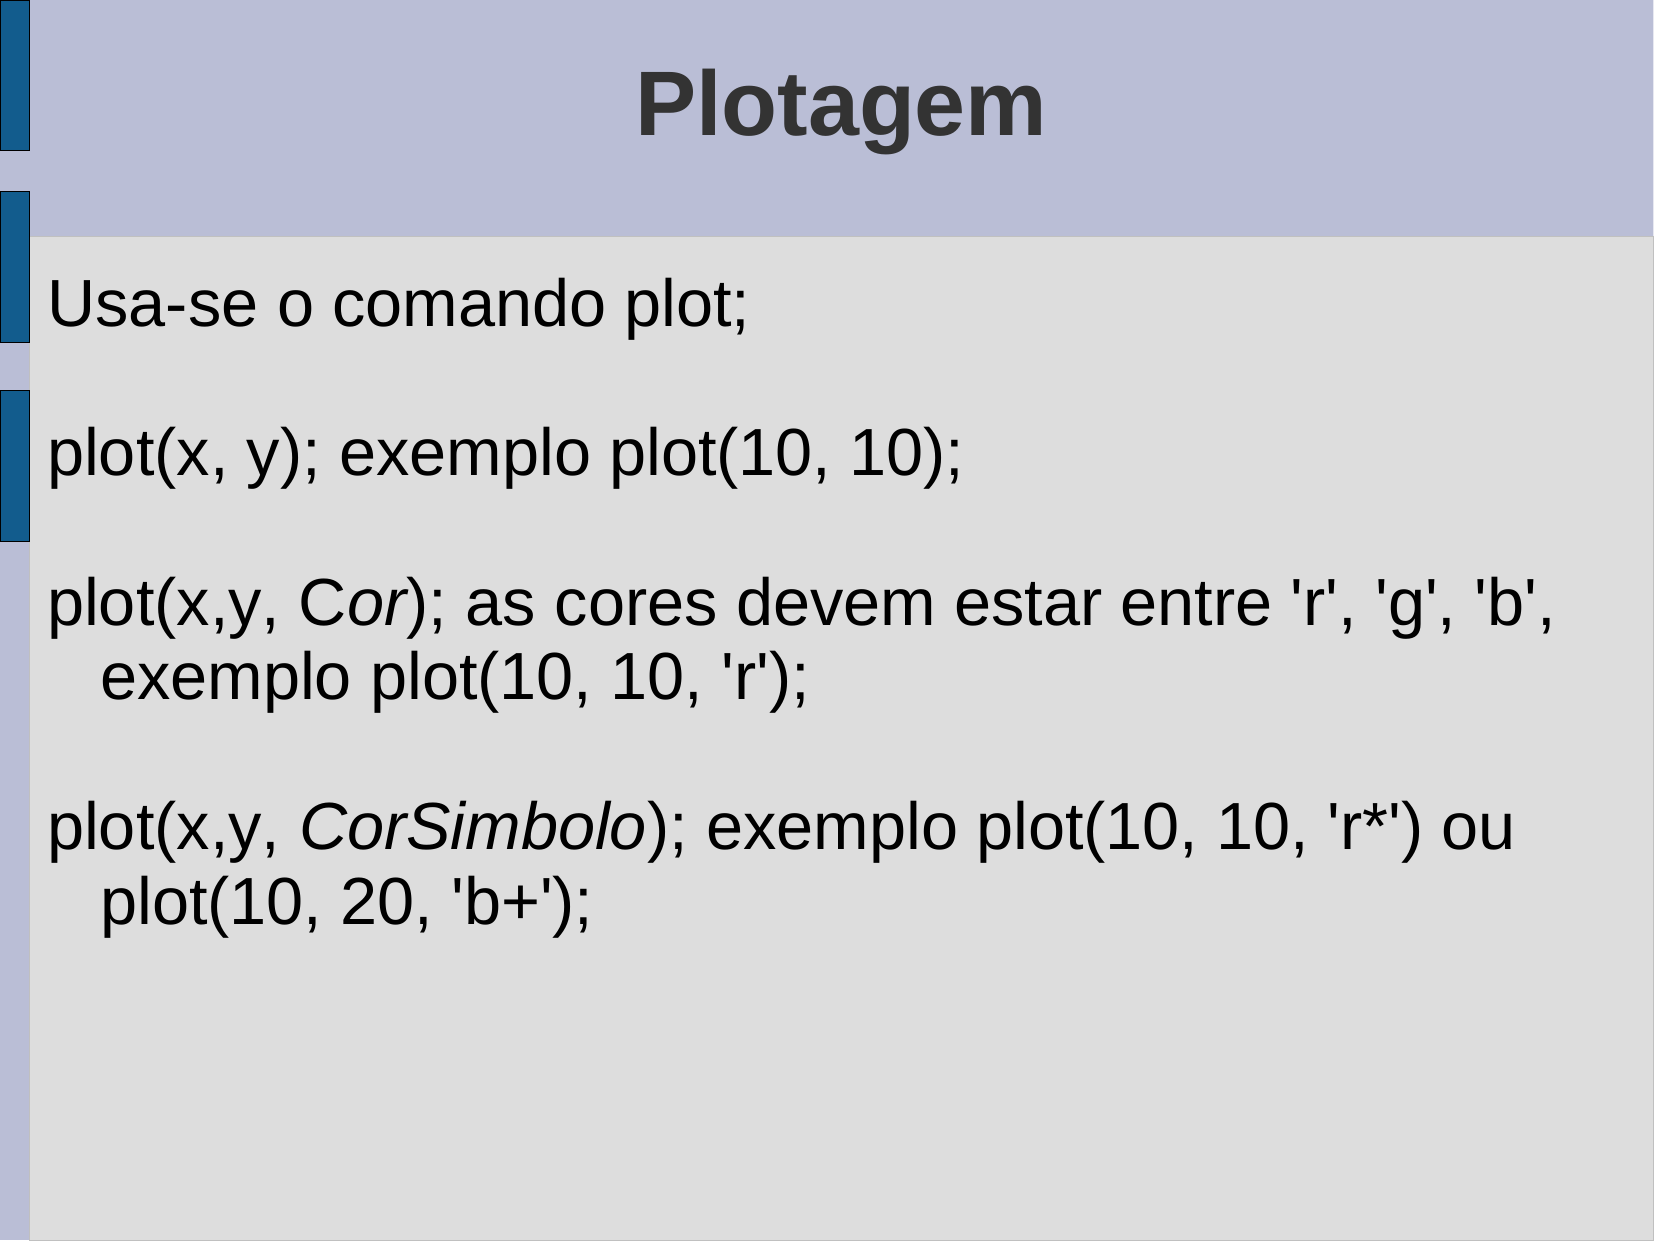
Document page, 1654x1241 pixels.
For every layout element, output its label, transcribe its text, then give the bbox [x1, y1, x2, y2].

title Plotagem [29, 7, 1654, 200]
list Usa-se o comando plot; plot(x, y); exemplo plot(10, 10); plot(x,y, Cor); as cores devem estar entre 'r', 'g', 'b', exemplo plot(10, 10, 'r'); plot(x,y, CorSimbolo); exemplo plot(10, 10, 'r*') ou plot(10, 20, 'b+'); [29, 265, 1654, 1196]
